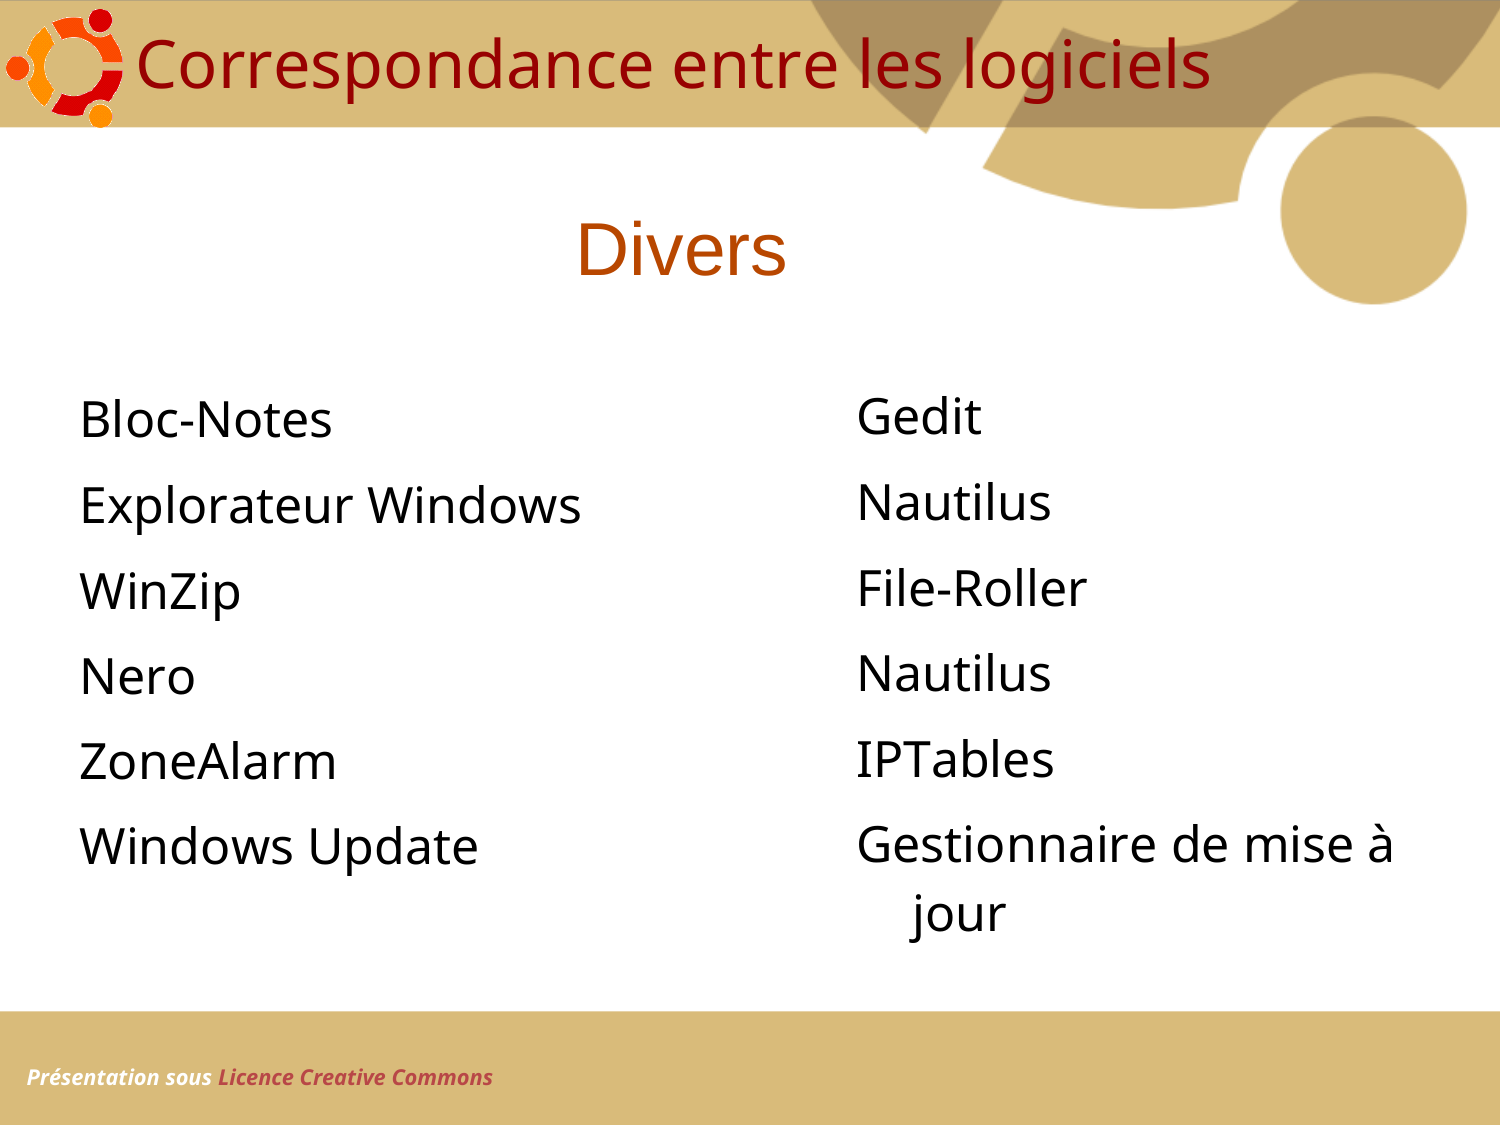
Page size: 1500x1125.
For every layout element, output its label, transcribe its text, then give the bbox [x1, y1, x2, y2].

text_box Divers [561, 205, 804, 314]
list Bloc-Notes Explorateur Windows WinZip Nero ZoneAlarm Windows Update [79, 383, 856, 916]
title Correspondance entre les logiciels [135, 0, 1417, 152]
picture [0, 0, 1500, 557]
picture [1299, 827, 1475, 1004]
list Gedit Nautilus File-Roller Nautilus IPTables Gestionnaire de mise à jour [856, 380, 1418, 916]
